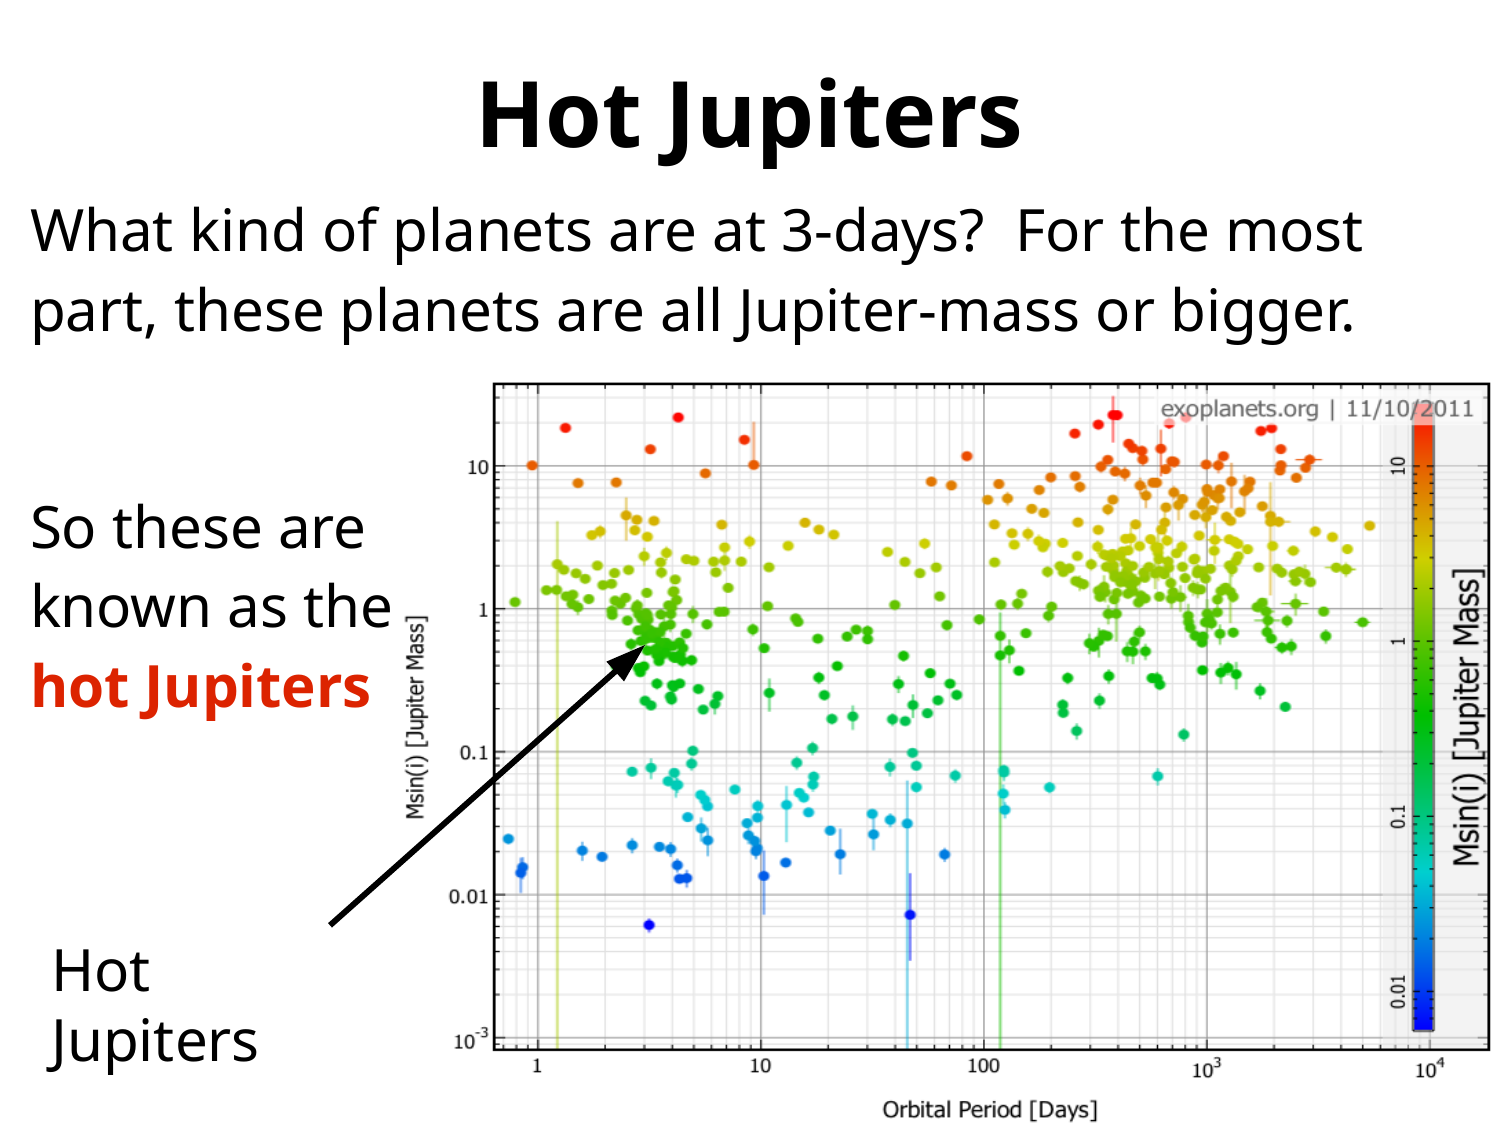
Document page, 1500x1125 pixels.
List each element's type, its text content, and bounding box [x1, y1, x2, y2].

picture [398, 374, 1500, 1125]
title Hot Jupiters [30, 58, 1471, 167]
text_box Hot Jupiters [36, 925, 376, 1081]
list What kind of planets are at 3-days? For the most part, these planets are all Jupiter-mass or bigger. So these are known as the hot Jupiters [30, 189, 1471, 843]
